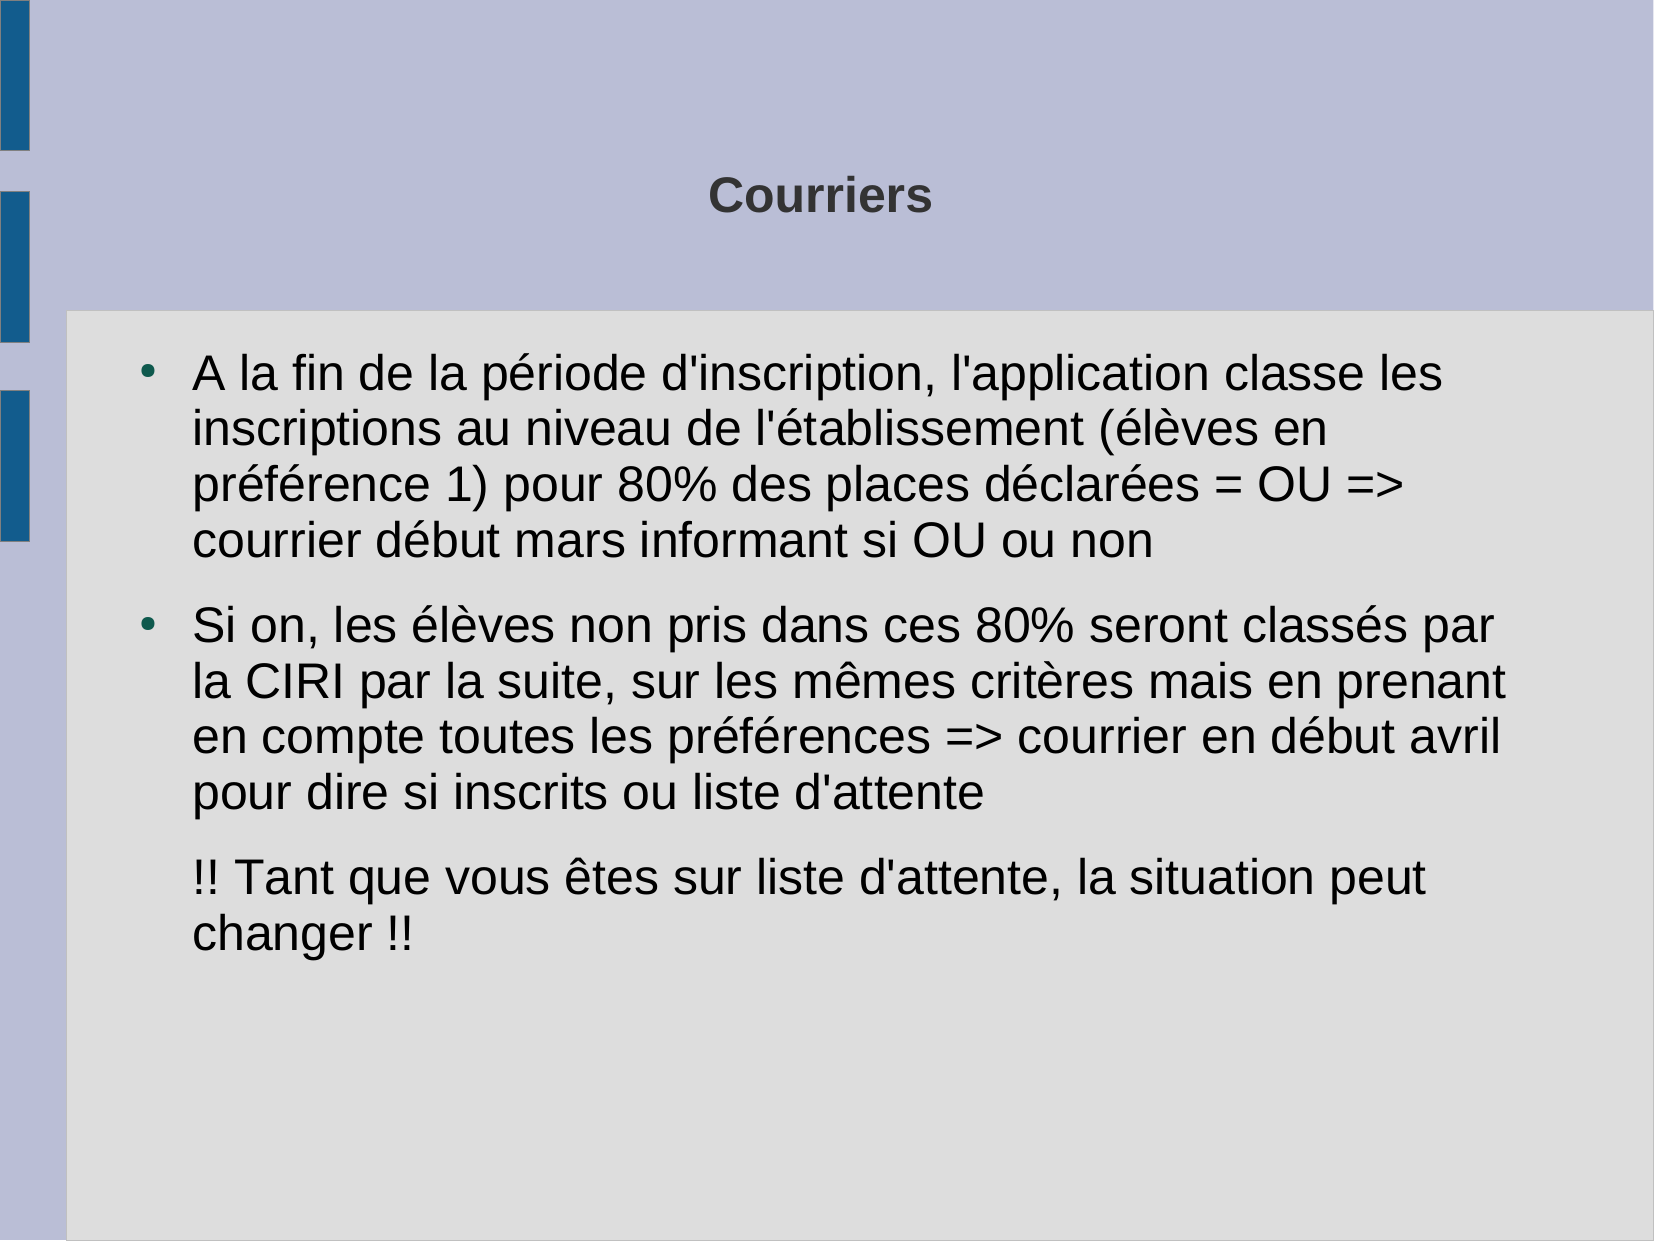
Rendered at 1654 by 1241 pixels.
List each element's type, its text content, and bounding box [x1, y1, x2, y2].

list A la fin de la période d'inscription, l'application classe les inscriptions au niveau de l'établissement (élèves en préférence 1) pour 80% des places déclarées = OU => courrier début mars informant si OU ou non Si on, les élèves non pris dans ces 80% seront classés par la CIRI par la suite, sur les mêmes critères mais en prenant en compte toutes les préférences => courrier en début avril pour dire si inscrits ou liste d'attente !! Tant que vous êtes sur liste d'attente, la situation peut changer !! [121, 344, 1534, 1127]
title Courriers [121, 91, 1534, 299]
